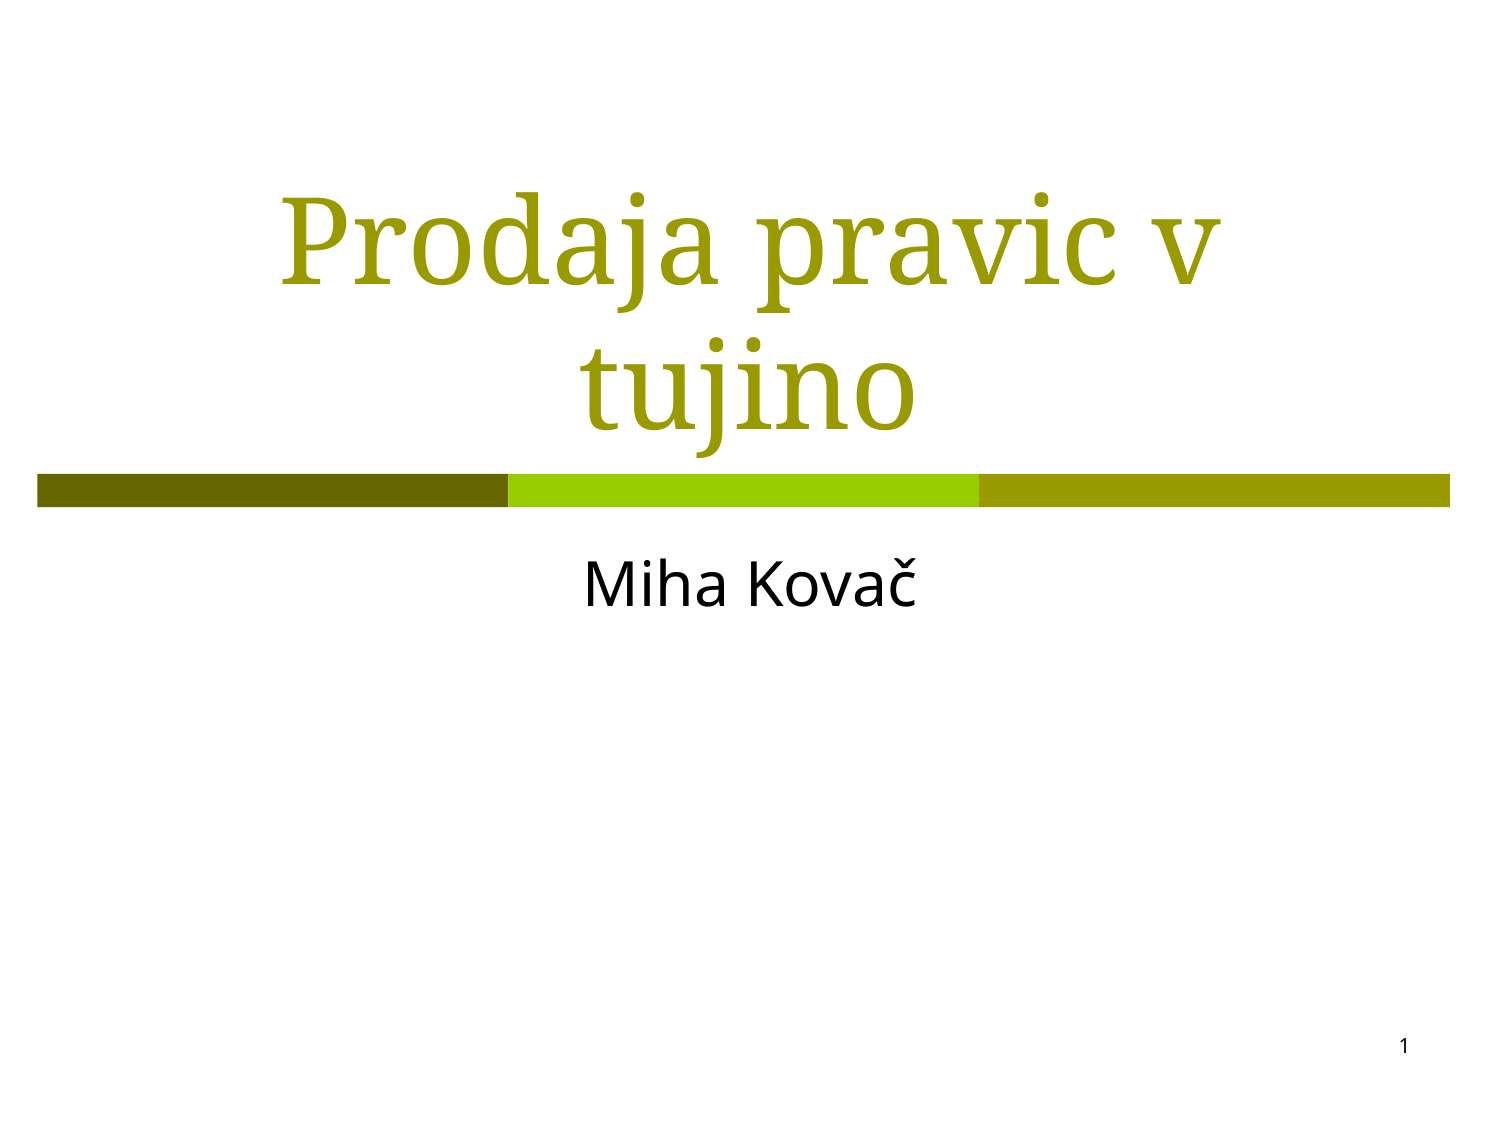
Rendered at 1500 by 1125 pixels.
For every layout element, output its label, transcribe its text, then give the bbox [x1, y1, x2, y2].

text_box Miha Kovač [225, 536, 1276, 899]
text_box <number> [1074, 1025, 1426, 1101]
title Prodaja pravic v tujino [112, 112, 1388, 462]
